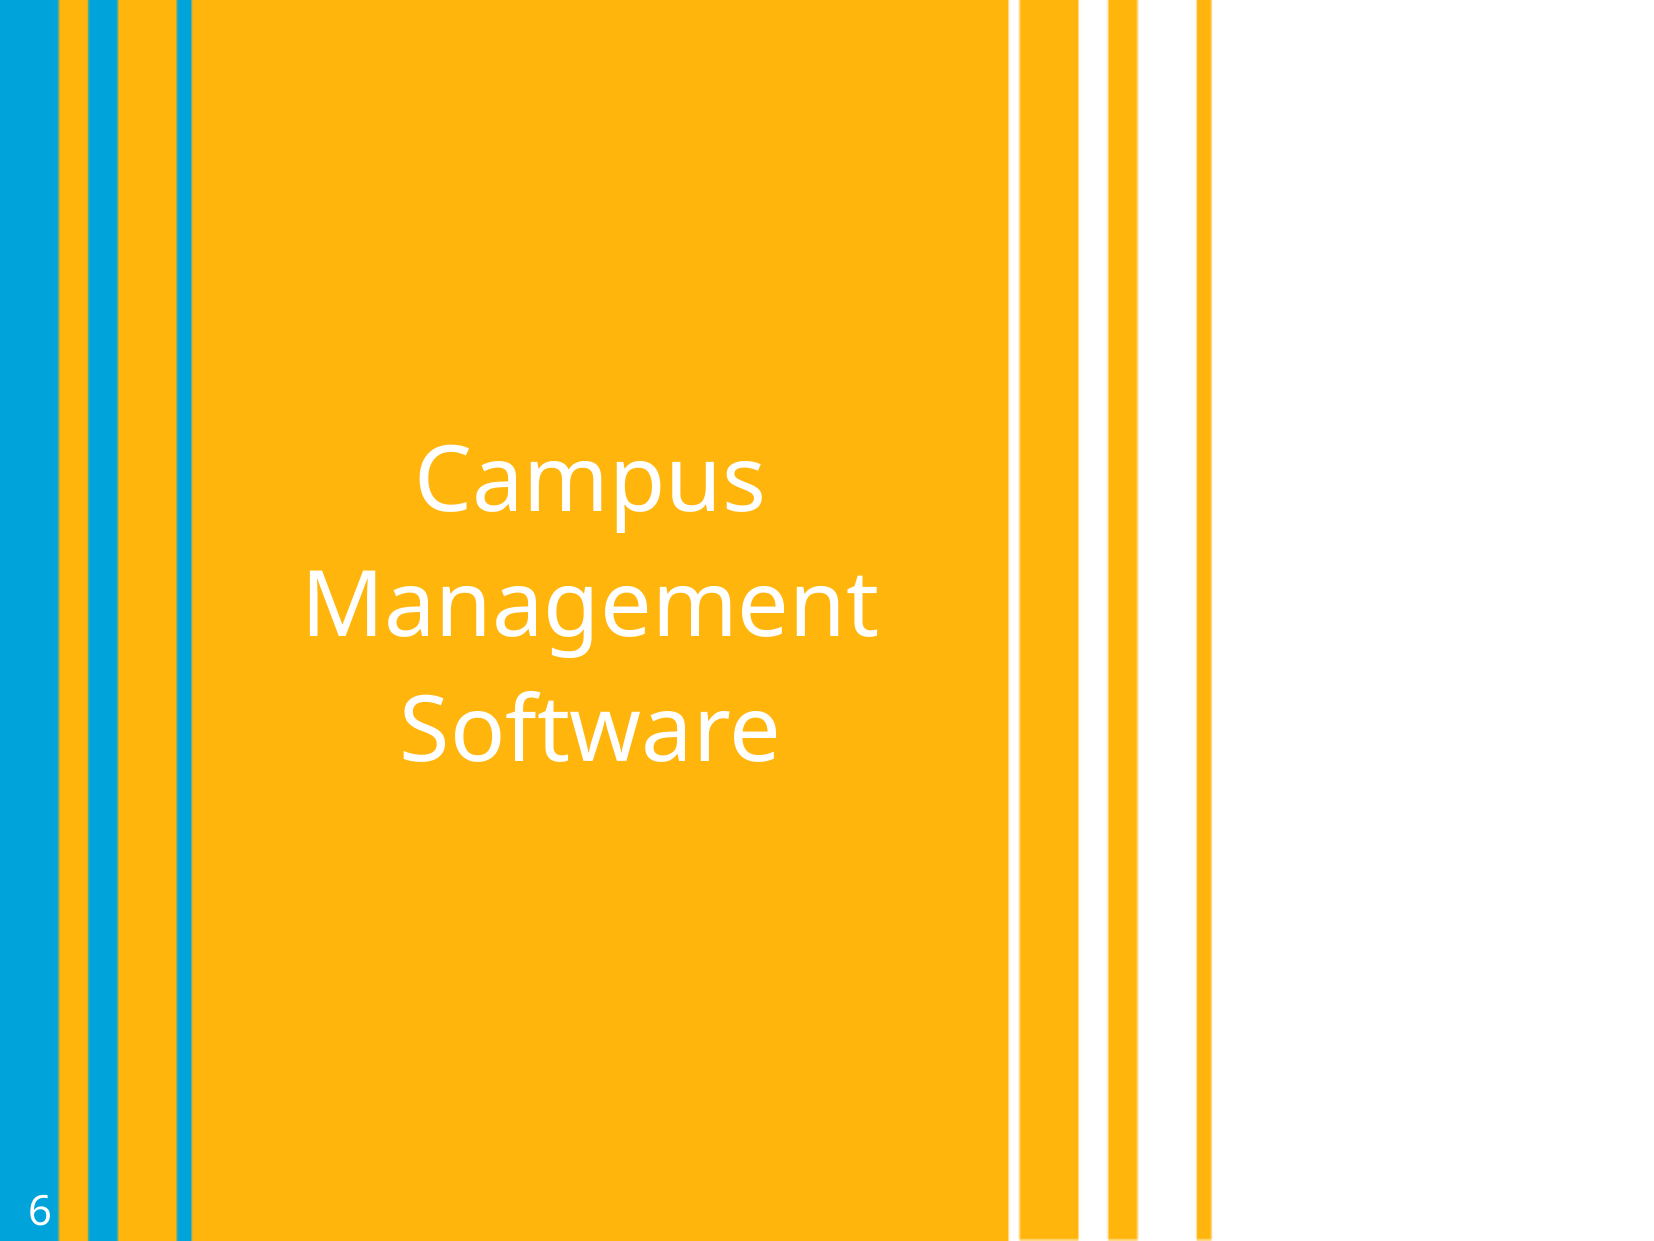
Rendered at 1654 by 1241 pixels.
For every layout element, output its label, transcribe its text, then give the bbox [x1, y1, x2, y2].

picture [117, 0, 178, 1241]
title Campus Management Software [206, 49, 975, 1152]
picture [58, 0, 89, 1241]
picture [192, 0, 1654, 1241]
